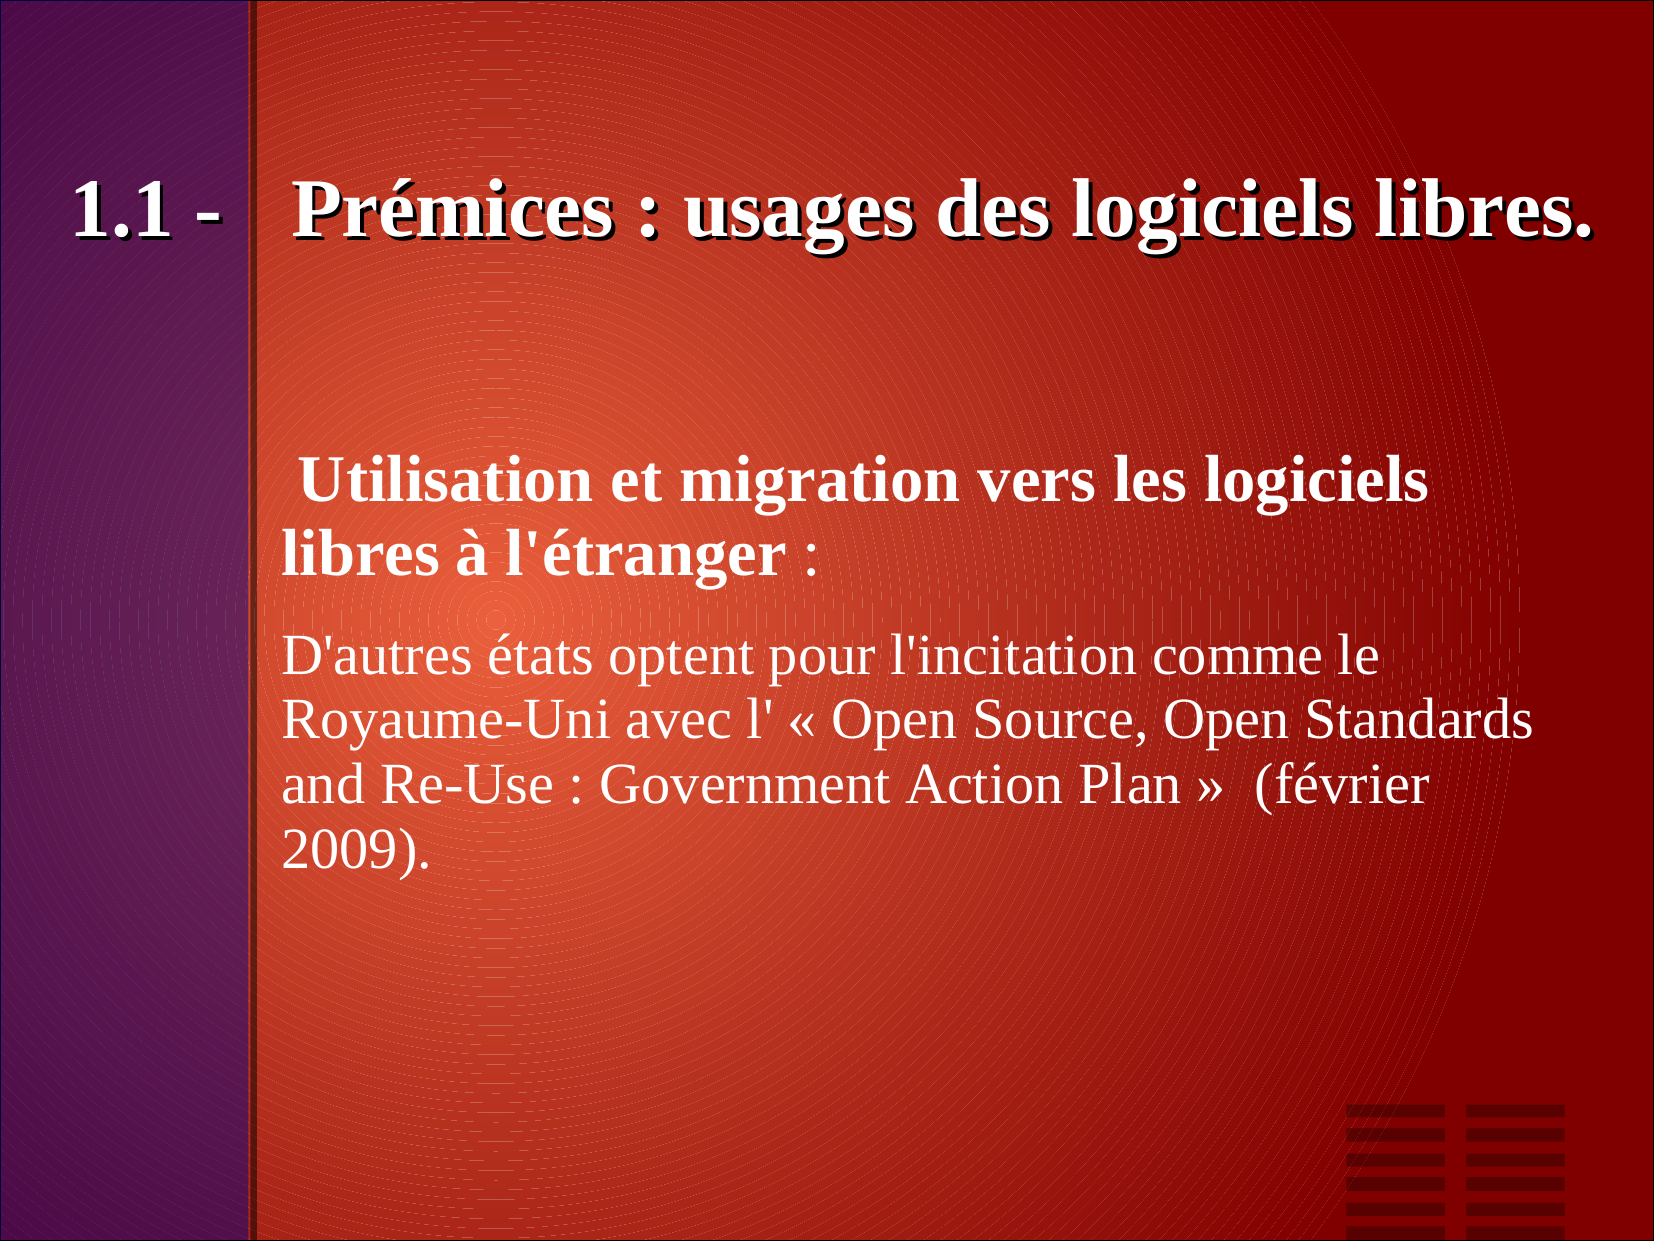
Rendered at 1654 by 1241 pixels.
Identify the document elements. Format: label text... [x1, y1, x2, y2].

title 1.1 - Prémices : usages des logiciels libres. [69, 104, 1604, 313]
text_box Utilisation et migration vers les logiciels libres à l'étranger : D'autres états optent pour l'incitation comme le Royaume-Uni avec l' « Open Source, Open Standards and Re-Use : Government Action Plan » (février 2009). [281, 442, 1594, 1241]
